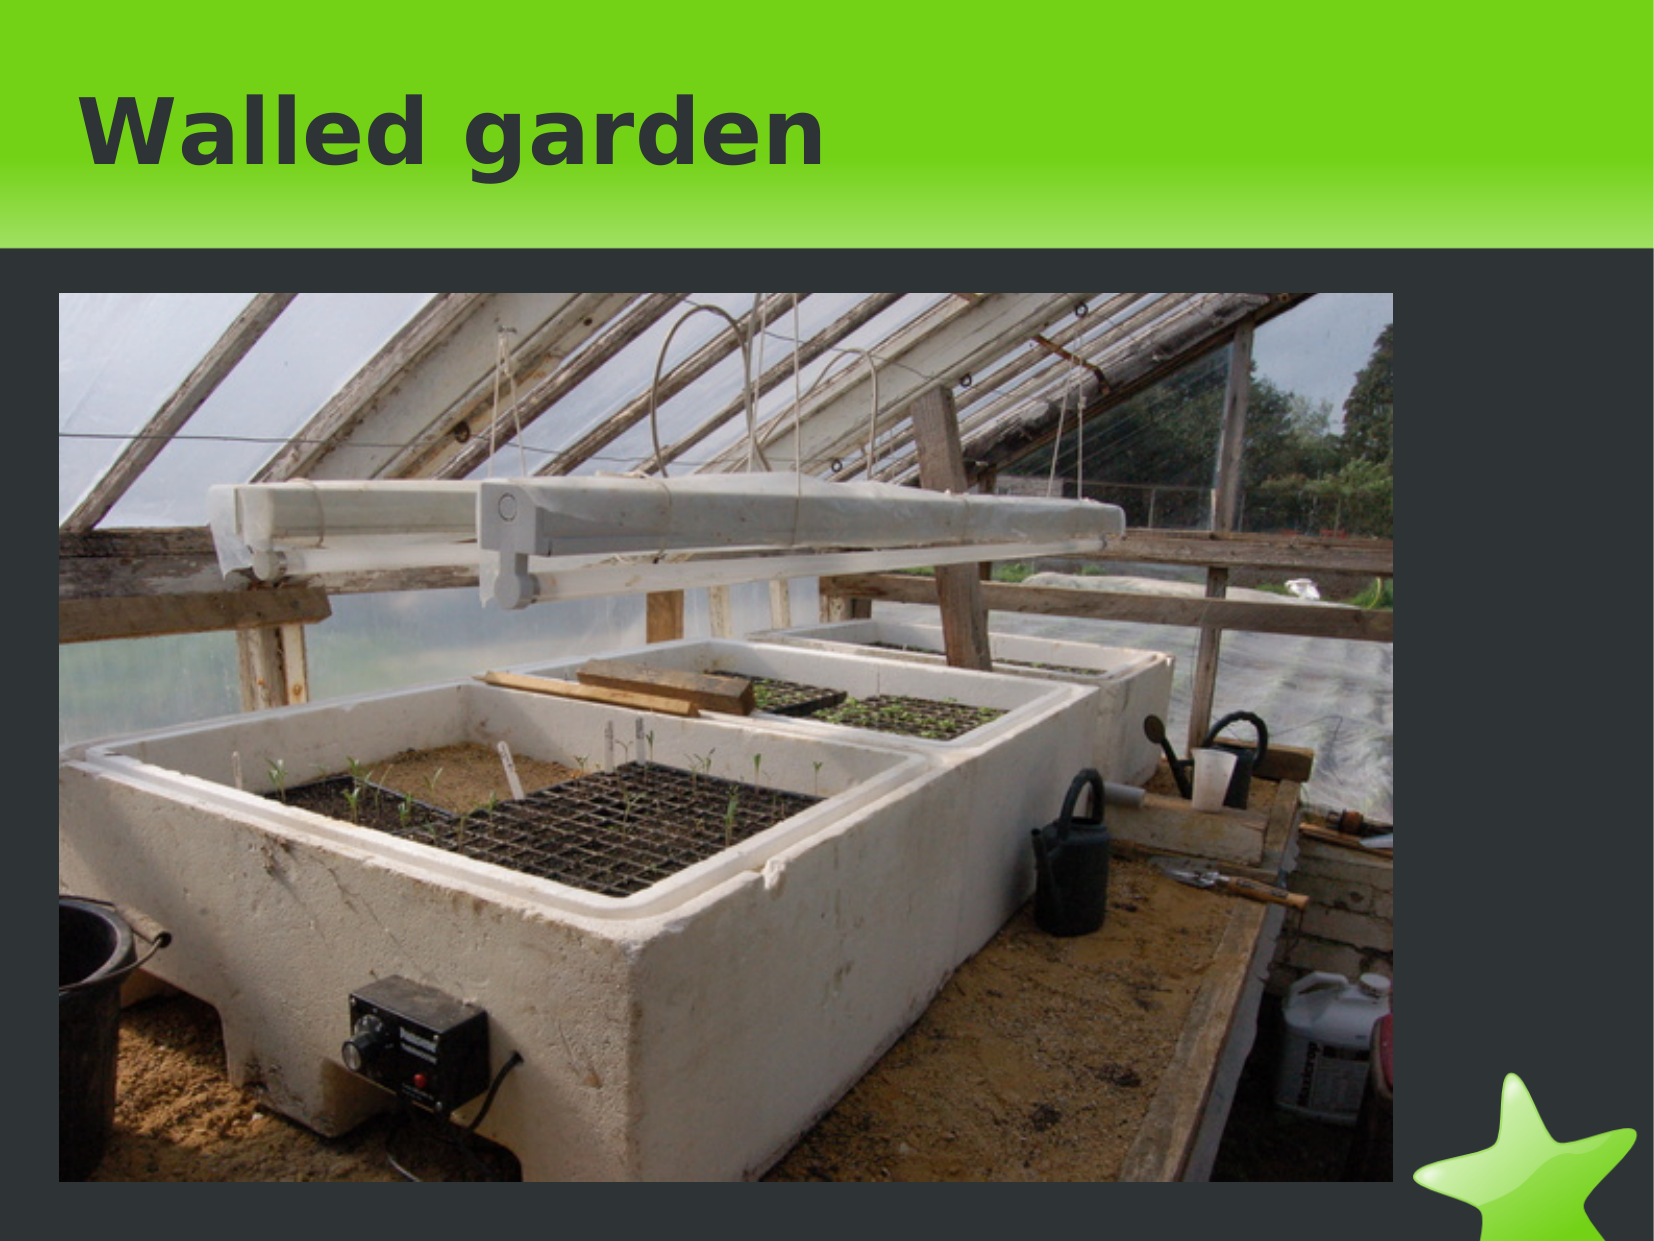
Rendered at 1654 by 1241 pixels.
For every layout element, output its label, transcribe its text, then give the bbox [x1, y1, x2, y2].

title Walled garden [76, 36, 1565, 229]
picture [0, 0, 1654, 1241]
